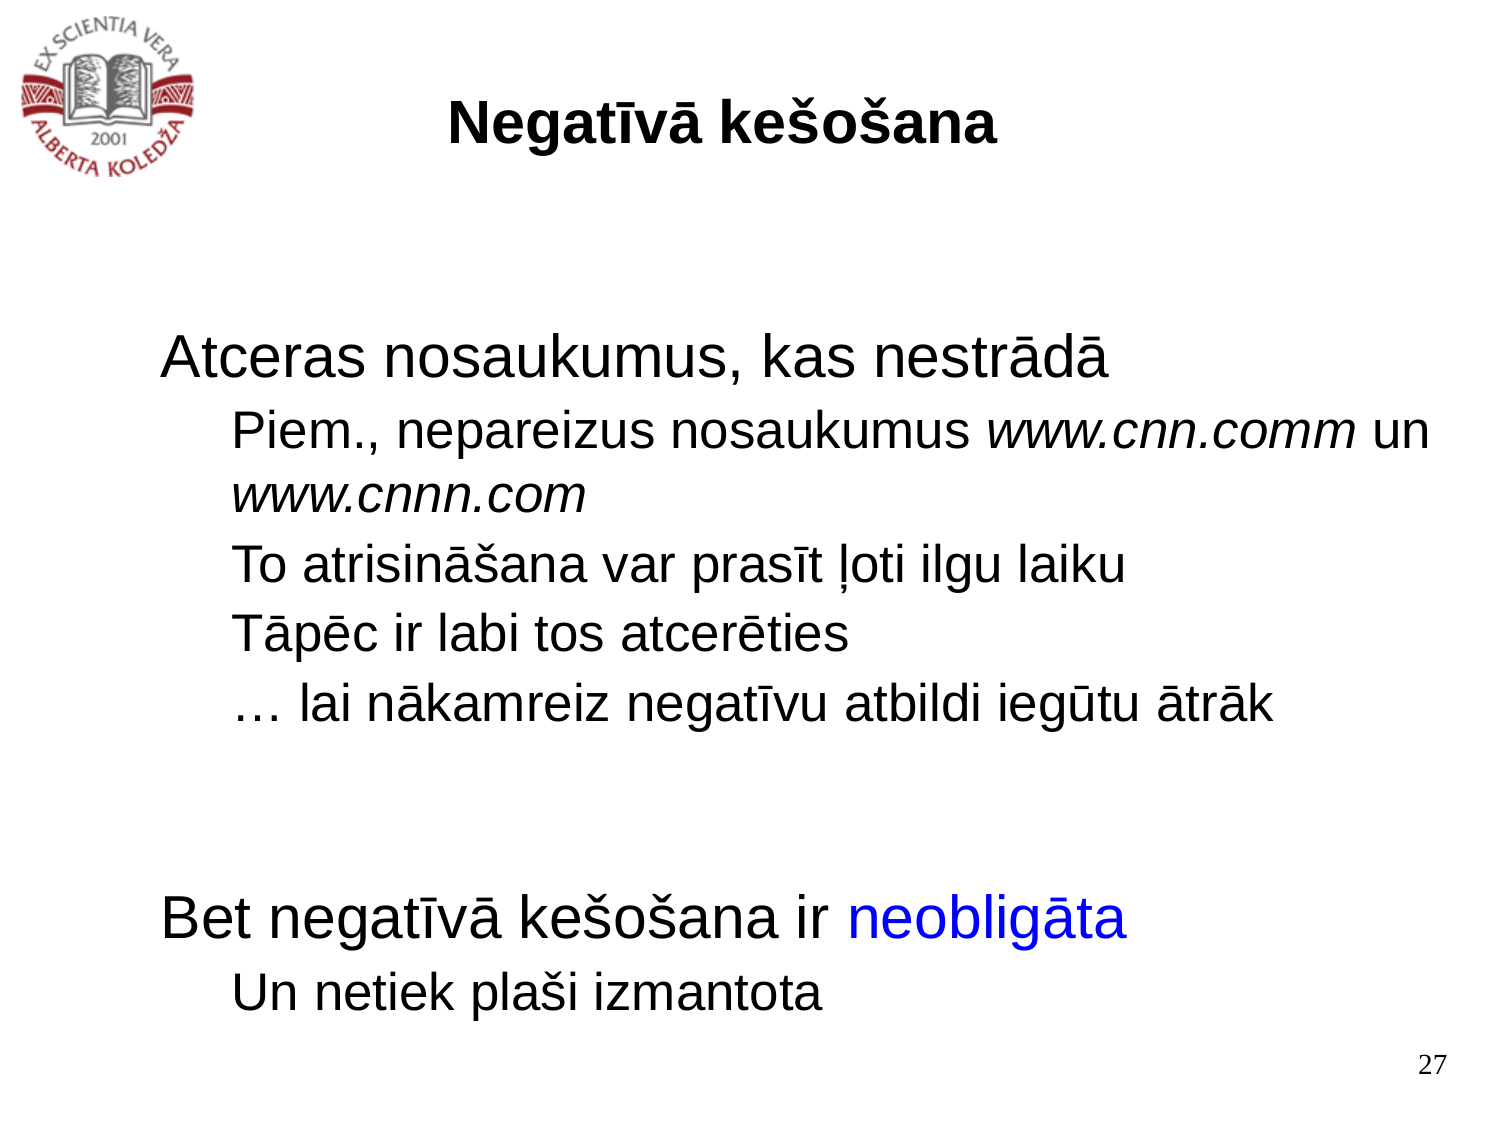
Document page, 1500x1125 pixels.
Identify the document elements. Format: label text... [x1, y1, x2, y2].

list Atceras nosaukumus, kas nestrādā Piem., nepareizus nosaukumus www.cnn.comm un www.cnnn.com To atrisināšana var prasīt ļoti ilgu laiku Tāpēc ir labi tos atcerēties … lai nākamreiz negatīvu atbildi iegūtu ātrāk Bet negatīvā kešošana ir neobligāta Un netiek plaši izmantota [74, 200, 1463, 1101]
title Negatīvā kešošana [50, 62, 1374, 175]
picture [21, 16, 194, 177]
